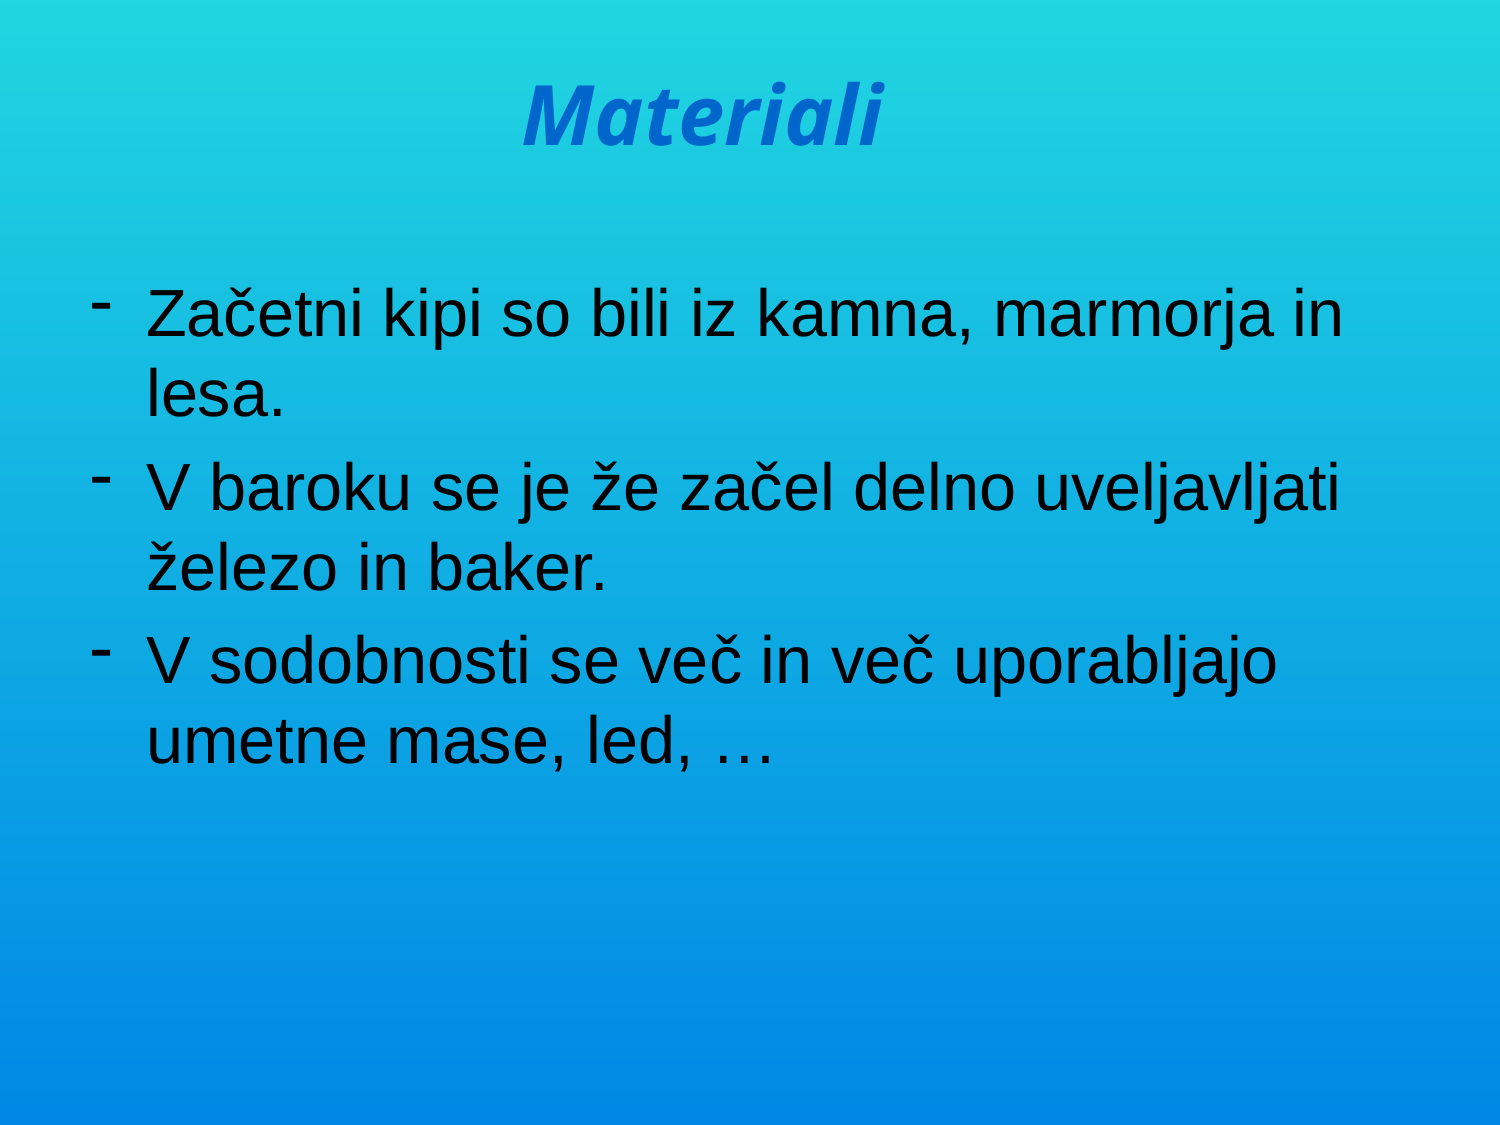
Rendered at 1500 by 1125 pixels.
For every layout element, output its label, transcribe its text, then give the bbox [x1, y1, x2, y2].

text_box Materiali [301, 54, 1105, 204]
list Začetni kipi so bili iz kamna, marmorja in lesa. V baroku se je že začel delno uveljavljati železo in baker. V sodobnosti se več in več uporabljajo umetne mase, led, … [75, 262, 1425, 1005]
